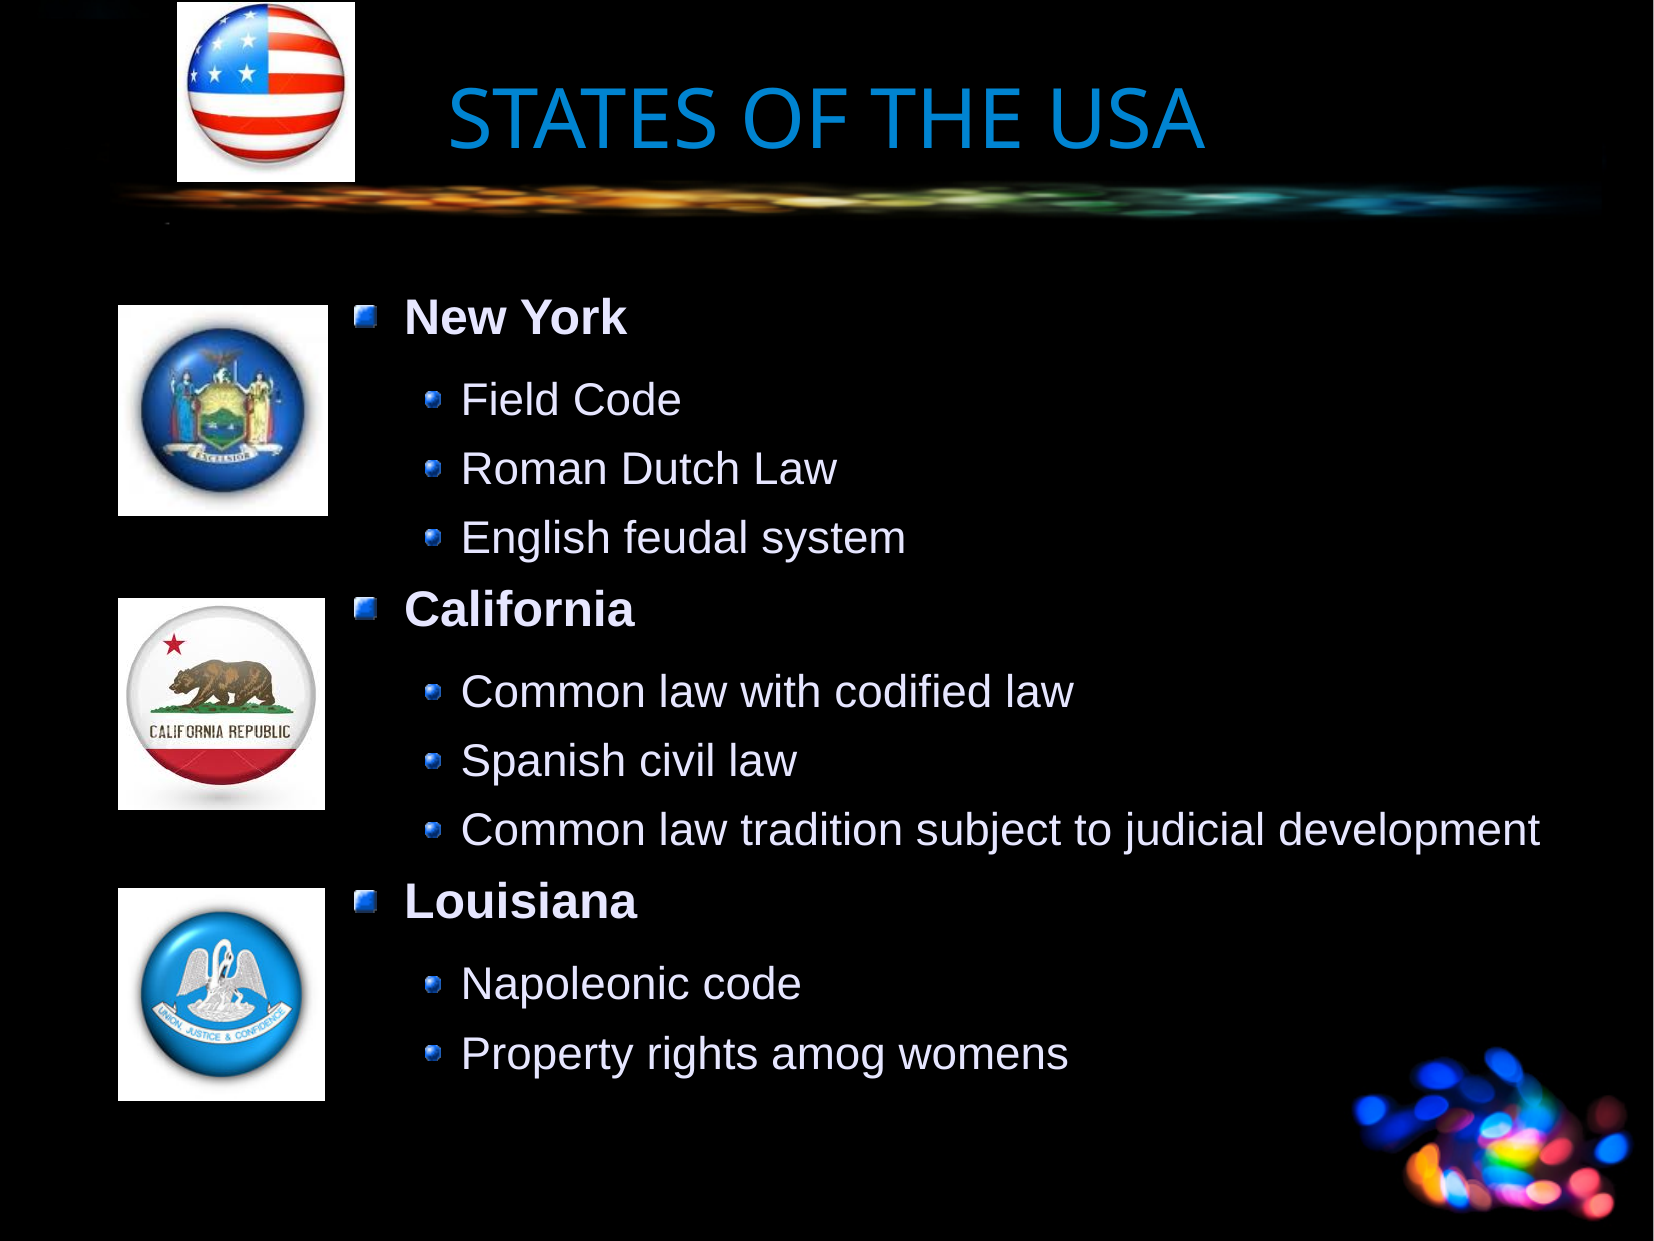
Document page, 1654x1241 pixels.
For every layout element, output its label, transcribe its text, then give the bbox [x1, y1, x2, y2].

title STATES OF THE USA [82, 12, 1571, 220]
list New York Field Code Roman Dutch Law English feudal system California Common law with codified law Spanish civil law Common law tradition subject to judicial development Louisiana Napoleonic code Property rights amog womens [354, 288, 1654, 1093]
picture [0, 0, 1654, 1241]
